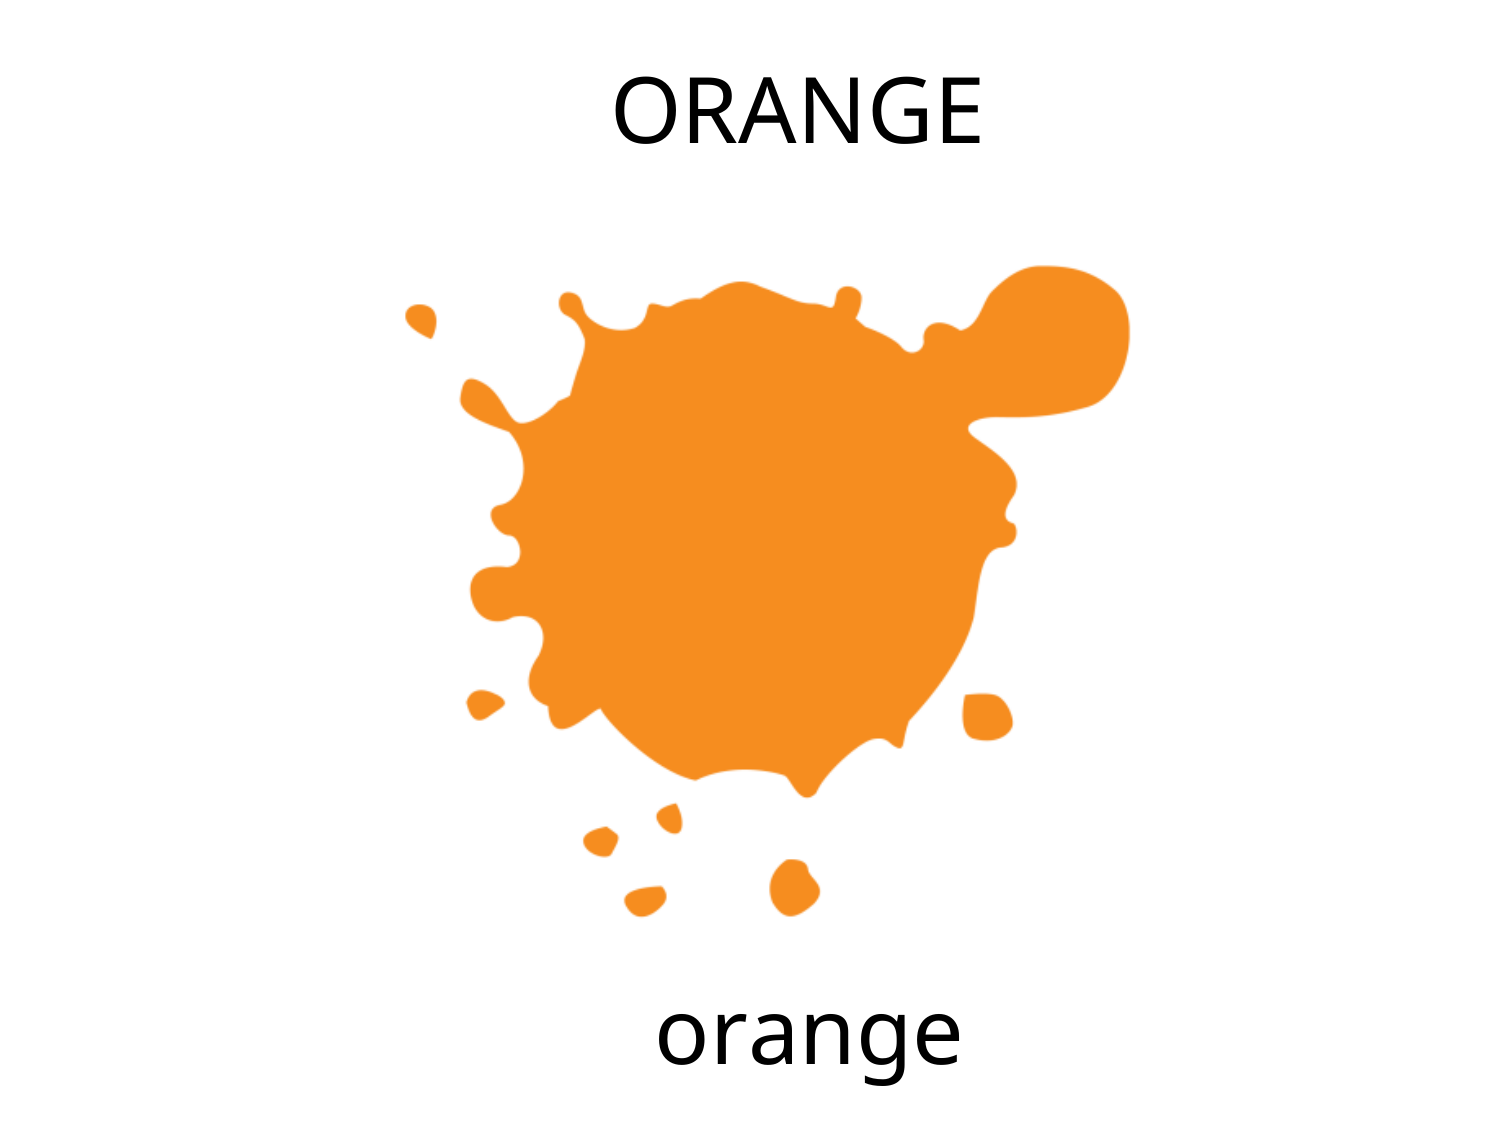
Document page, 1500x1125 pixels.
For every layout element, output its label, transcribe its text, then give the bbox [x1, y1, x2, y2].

picture [360, 184, 1176, 964]
title ORANGE [194, 42, 1402, 171]
text_box orange [206, 964, 1414, 1092]
